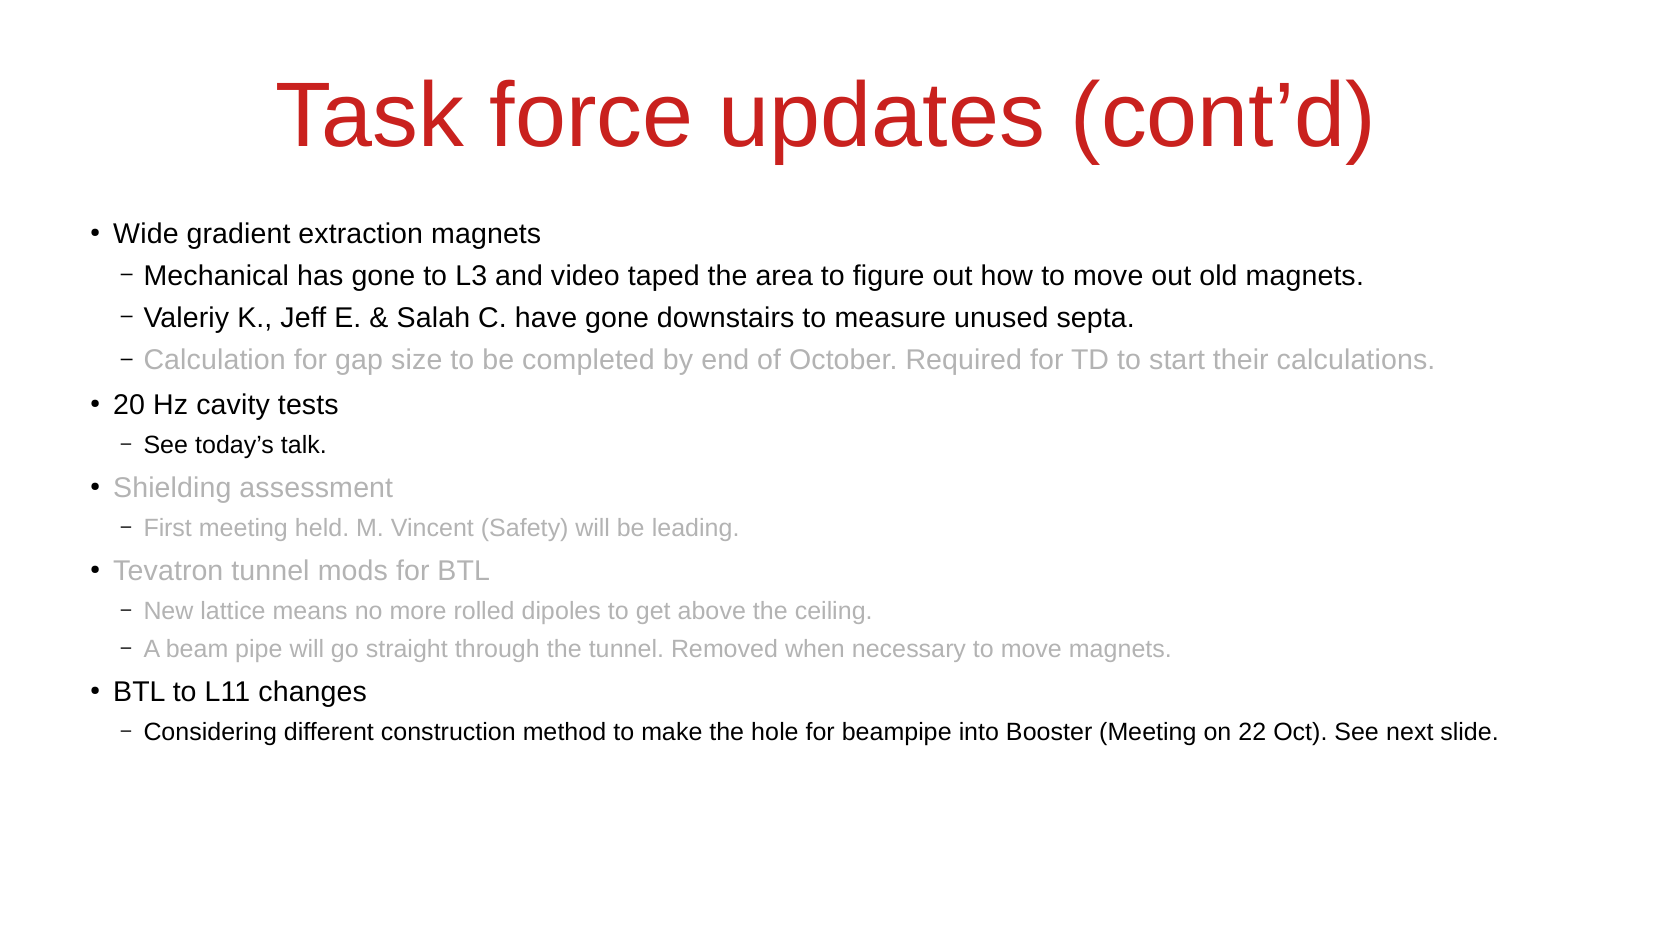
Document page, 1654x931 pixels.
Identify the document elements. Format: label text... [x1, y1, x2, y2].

list Wide gradient extraction magnets Mechanical has gone to L3 and video taped the area to figure out how to move out old magnets. Valeriy K., Jeff E. & Salah C. have gone downstairs to measure unused septa. Calculation for gap size to be completed by end of October. Required for TD to start their calculations. 20 Hz cavity tests See today’s talk. Shielding assessment First meeting held. M. Vincent (Safety) will be leading. Tevatron tunnel mods for BTL New lattice means no more rolled dipoles to get above the ceiling. A beam pipe will go straight through the tunnel. Removed when necessary to move magnets. BTL to L11 changes Considering different construction method to make the hole for beampipe into Booster (Meeting on 22 Oct). See next slide. [82, 217, 1571, 758]
title Task force updates (cont’d) [82, 37, 1571, 193]
